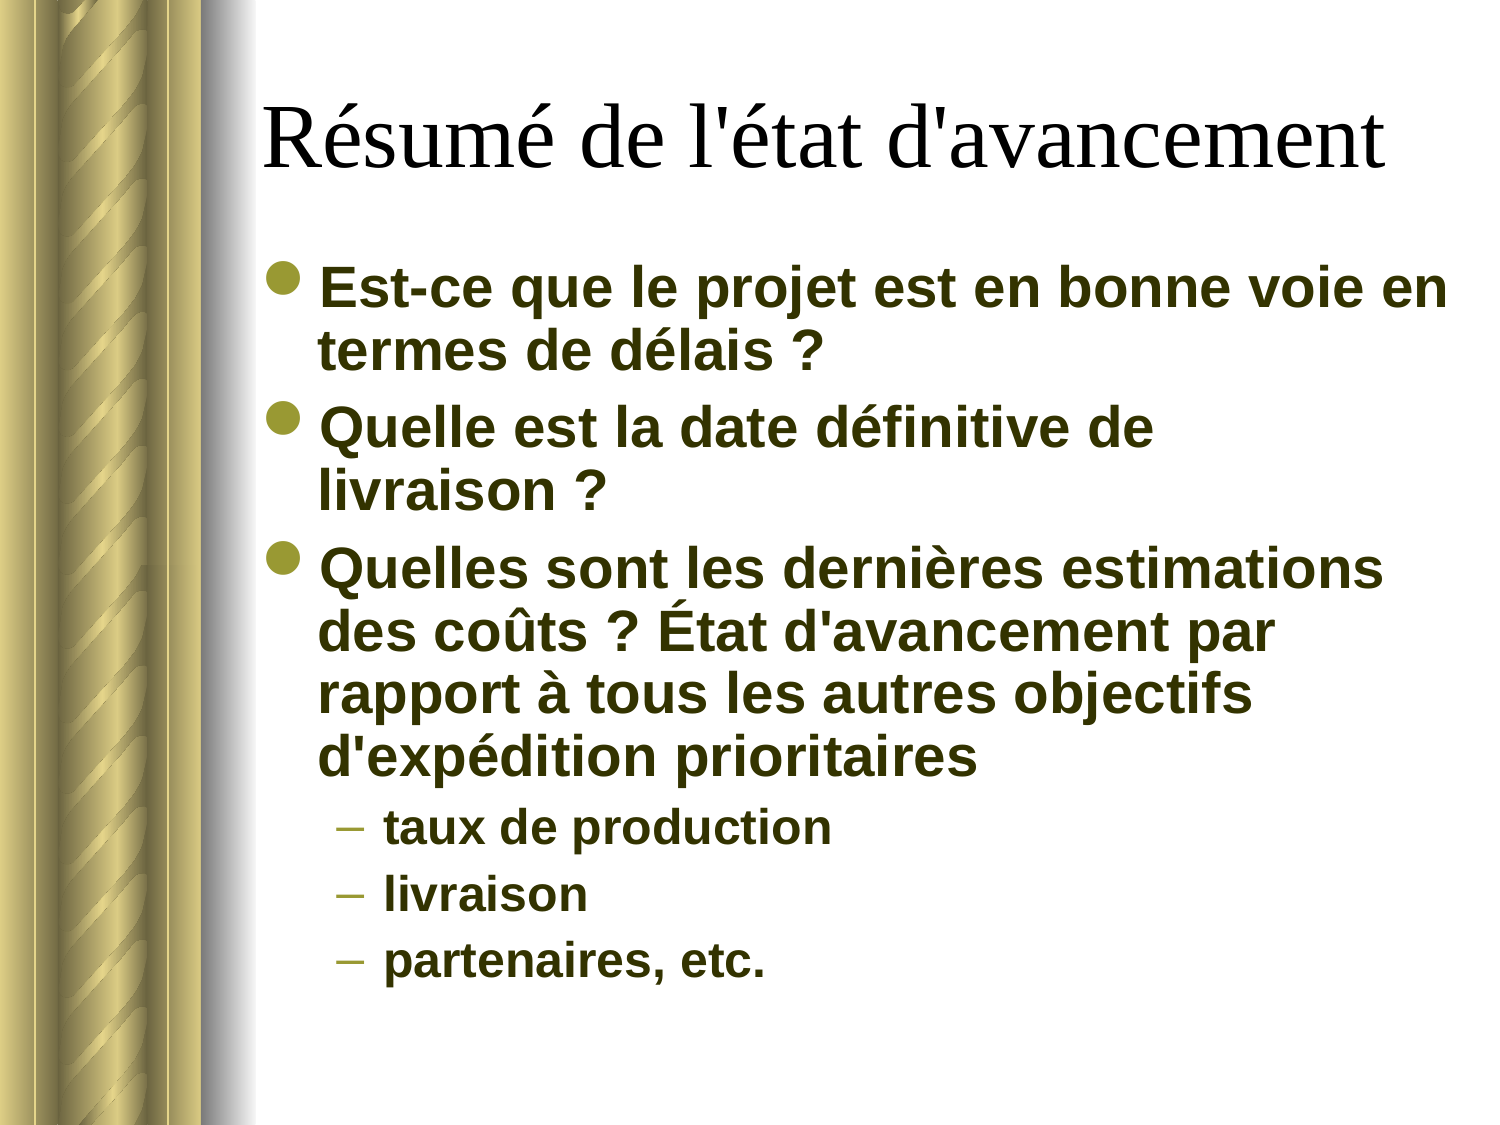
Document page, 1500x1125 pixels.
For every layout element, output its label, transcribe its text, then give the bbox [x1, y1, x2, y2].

title Résumé de l'état d'avancement [246, 37, 1476, 225]
list Est-ce que le projet est en bonne voie en termes de délais ? Quelle est la date définitive de livraison ? Quelles sont les dernières estimations des coûts ? État d'avancement par rapport à tous les autres objectifs d'expédition prioritaires taux de production livraison partenaires, etc. [246, 249, 1476, 1024]
